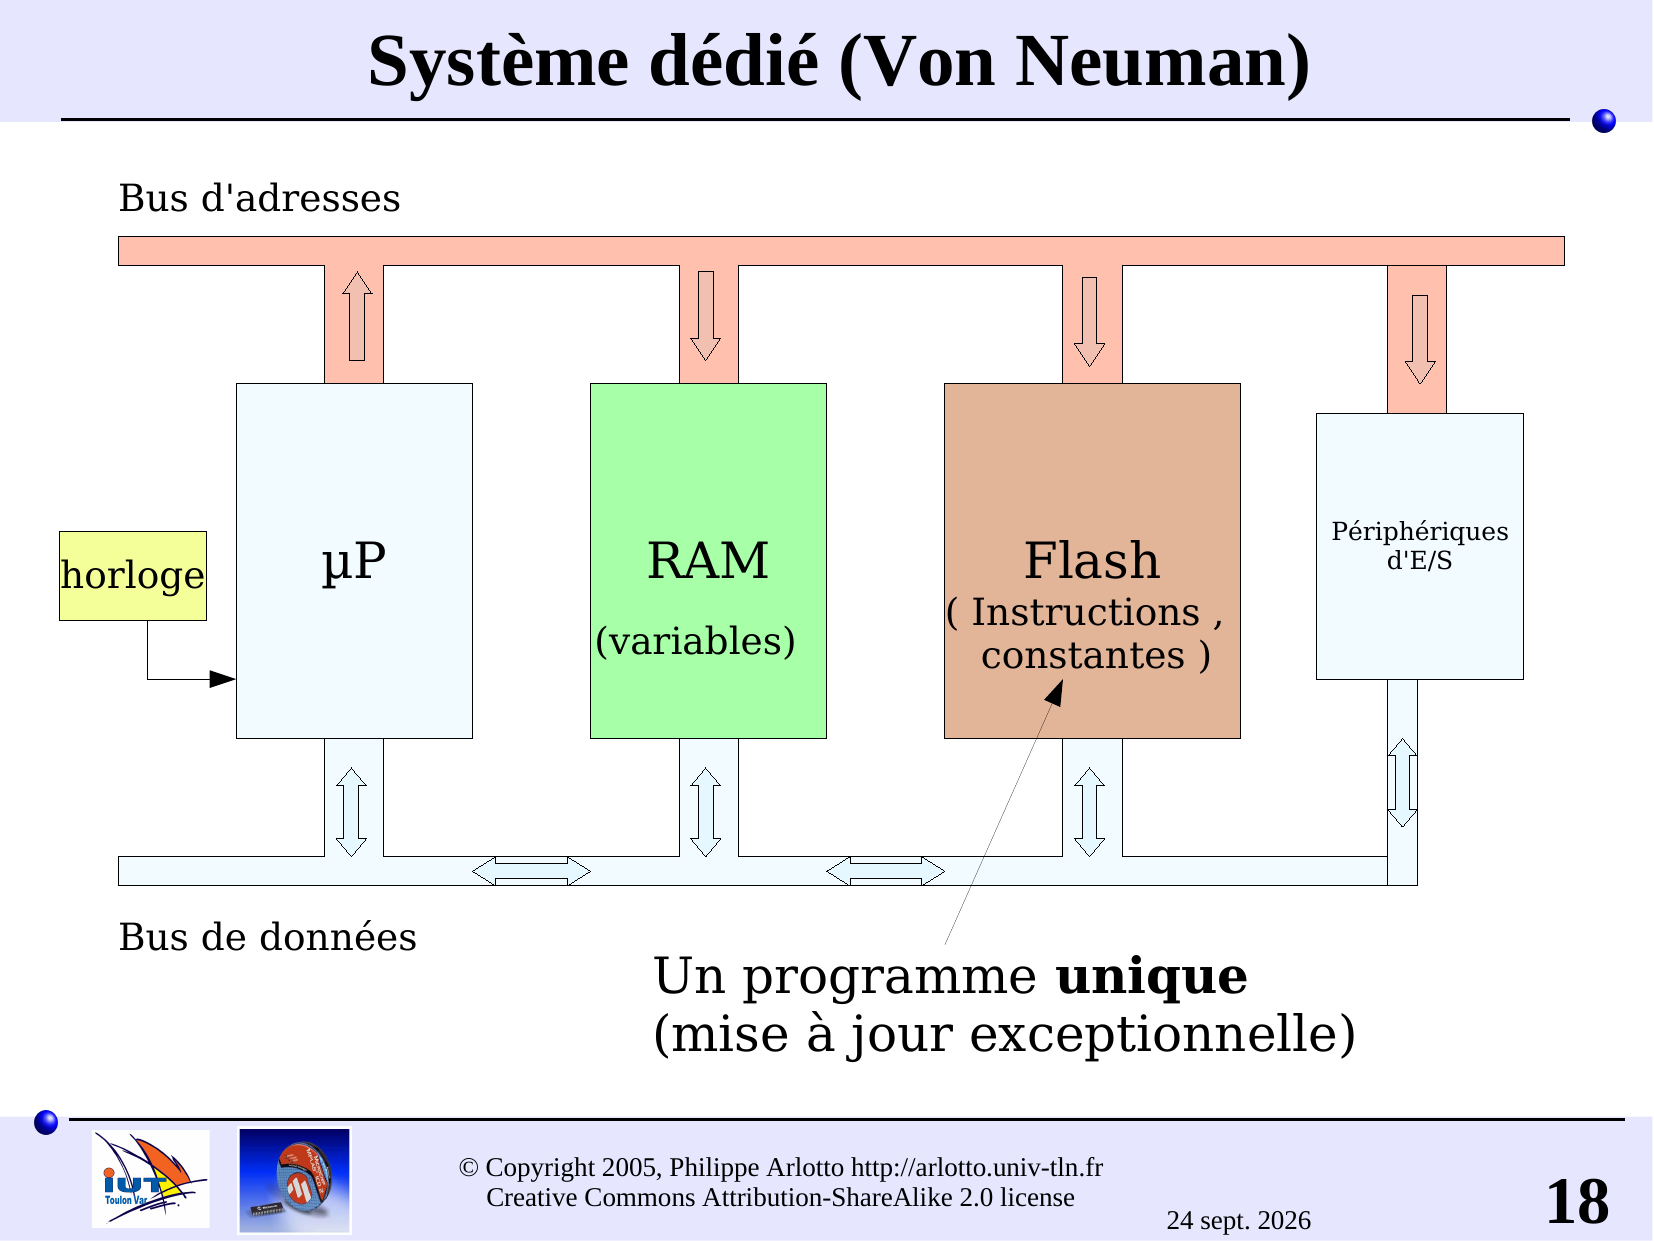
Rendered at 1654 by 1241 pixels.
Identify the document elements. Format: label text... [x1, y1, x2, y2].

text_box [972, 679, 1418, 886]
title Système dédié (Von Neuman) [95, 11, 1585, 110]
text_box Bus de données [118, 915, 518, 959]
text_box RAM [590, 383, 827, 739]
text_box µP [236, 383, 473, 739]
text_box horloge [59, 531, 207, 621]
text_box Bus d'adresses [118, 177, 402, 221]
text_box (variables) [594, 620, 798, 664]
text_box Flash [944, 383, 1241, 590]
text_box Périphériques d'E/S [1316, 413, 1524, 680]
text_box ( Instructions , constantes ) [944, 590, 1277, 678]
text_box Un programme unique (mise à jour exceptionnelle) [652, 946, 1359, 1064]
text_box [118, 738, 983, 886]
picture [237, 1126, 352, 1235]
text_box [118, 236, 1565, 413]
text_box Flash [944, 678, 1241, 739]
